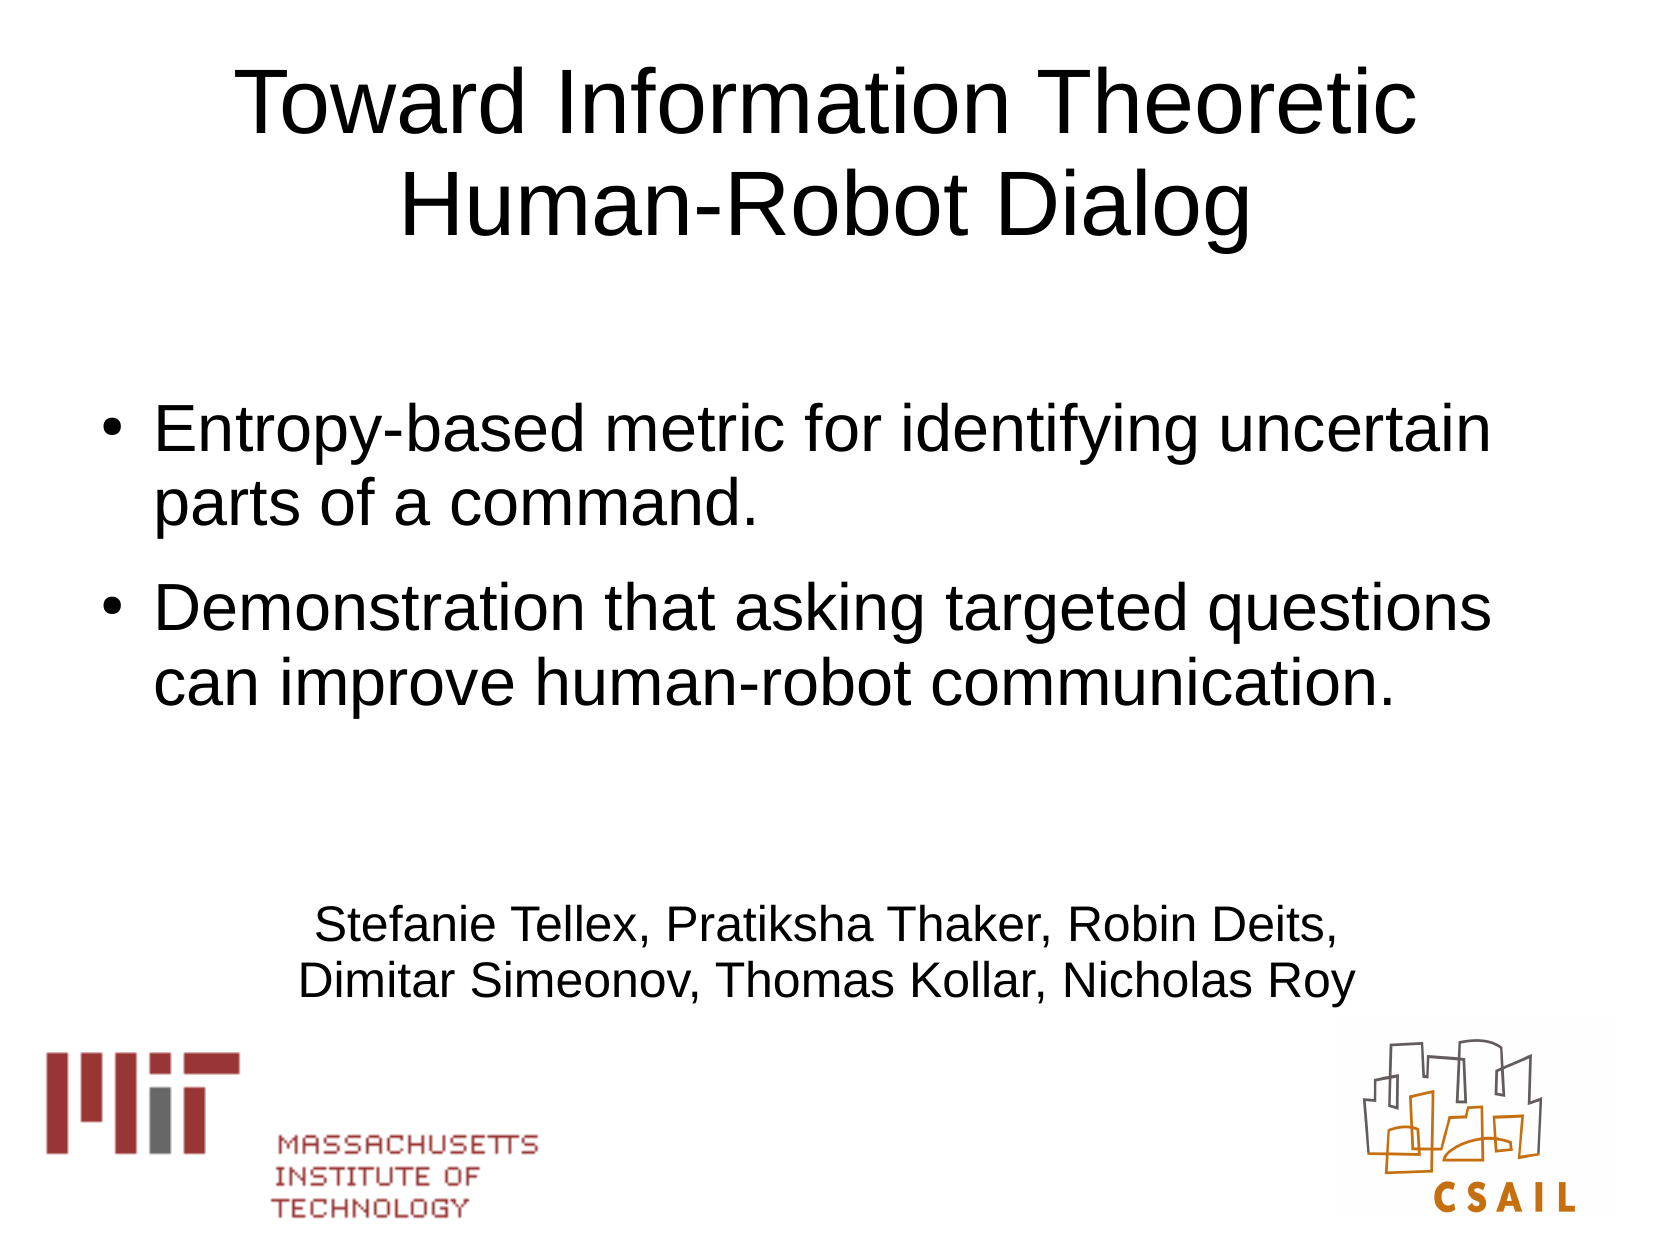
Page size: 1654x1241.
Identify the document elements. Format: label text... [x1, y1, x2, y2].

title Toward Information Theoretic Human-Robot Dialog [82, 49, 1571, 257]
picture [1336, 1017, 1612, 1218]
list Entropy-based metric for identifying uncertain parts of a command. Demonstration that asking targeted questions can improve human-robot communication. [82, 390, 1571, 777]
picture [37, 1033, 549, 1229]
text_box Stefanie Tellex, Pratiksha Thaker, Robin Deits, Dimitar Simeonov, Thomas Kollar, Nicholas Roy [259, 777, 1395, 1241]
